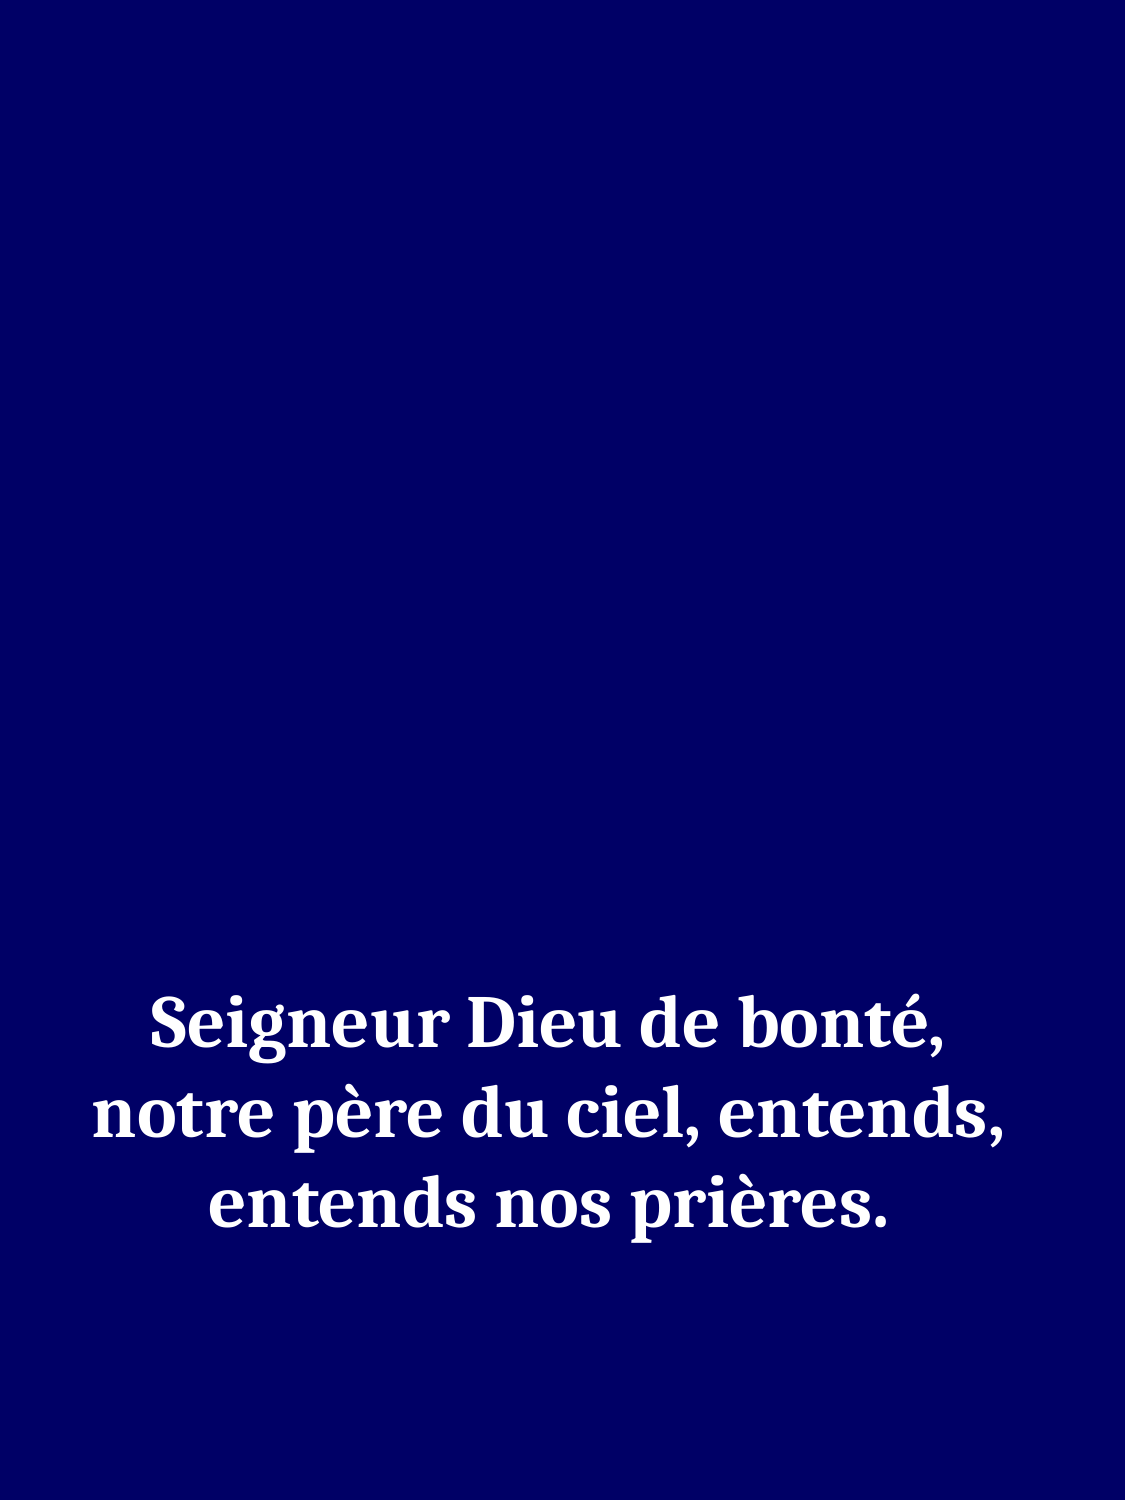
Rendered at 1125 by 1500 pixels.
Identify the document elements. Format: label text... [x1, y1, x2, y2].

text_box Seigneur Dieu de bonté, notre père du ciel, entends, entends nos prières. [47, 964, 1052, 1250]
